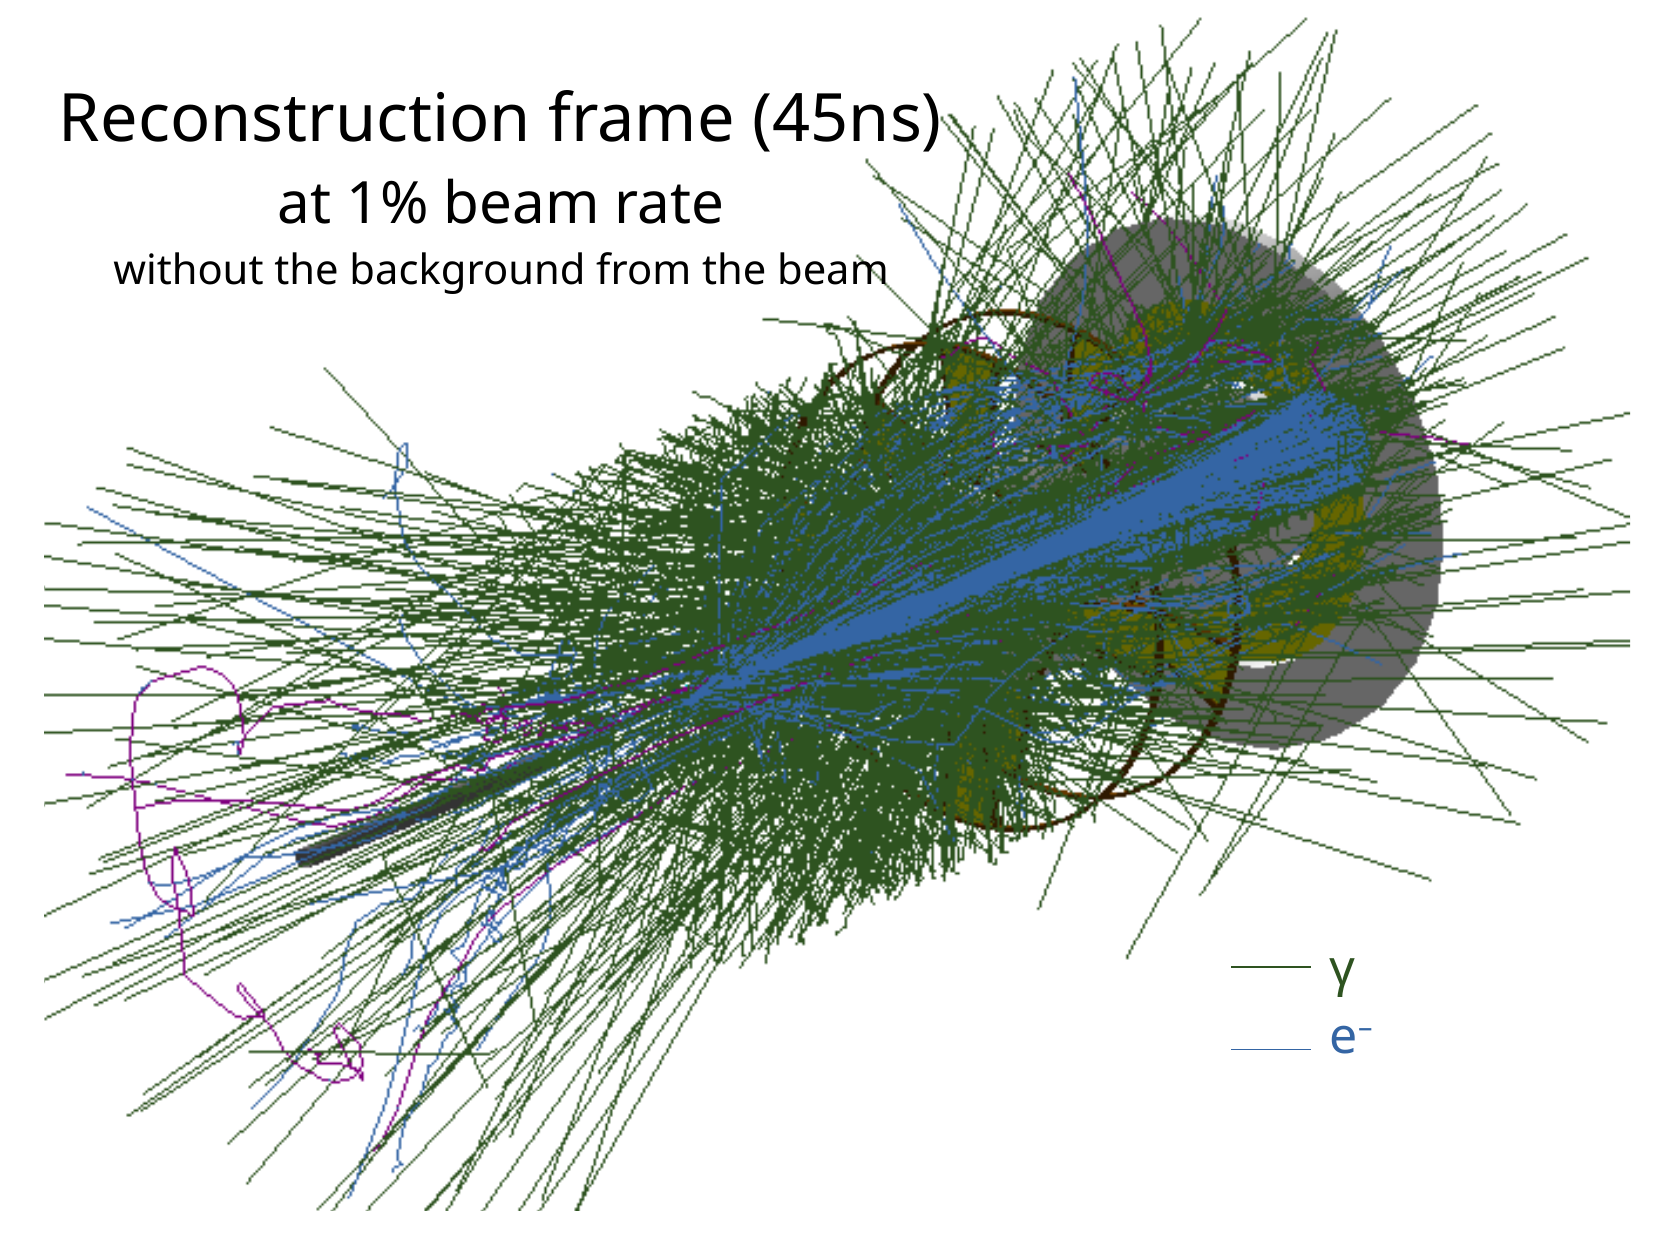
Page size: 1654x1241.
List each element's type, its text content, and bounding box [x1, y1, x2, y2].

text_box γ e– [1315, 924, 1407, 1087]
picture [44, 15, 1631, 1211]
text_box Reconstruction frame (45ns) at 1% beam rate without the background from the beam [44, 62, 922, 345]
